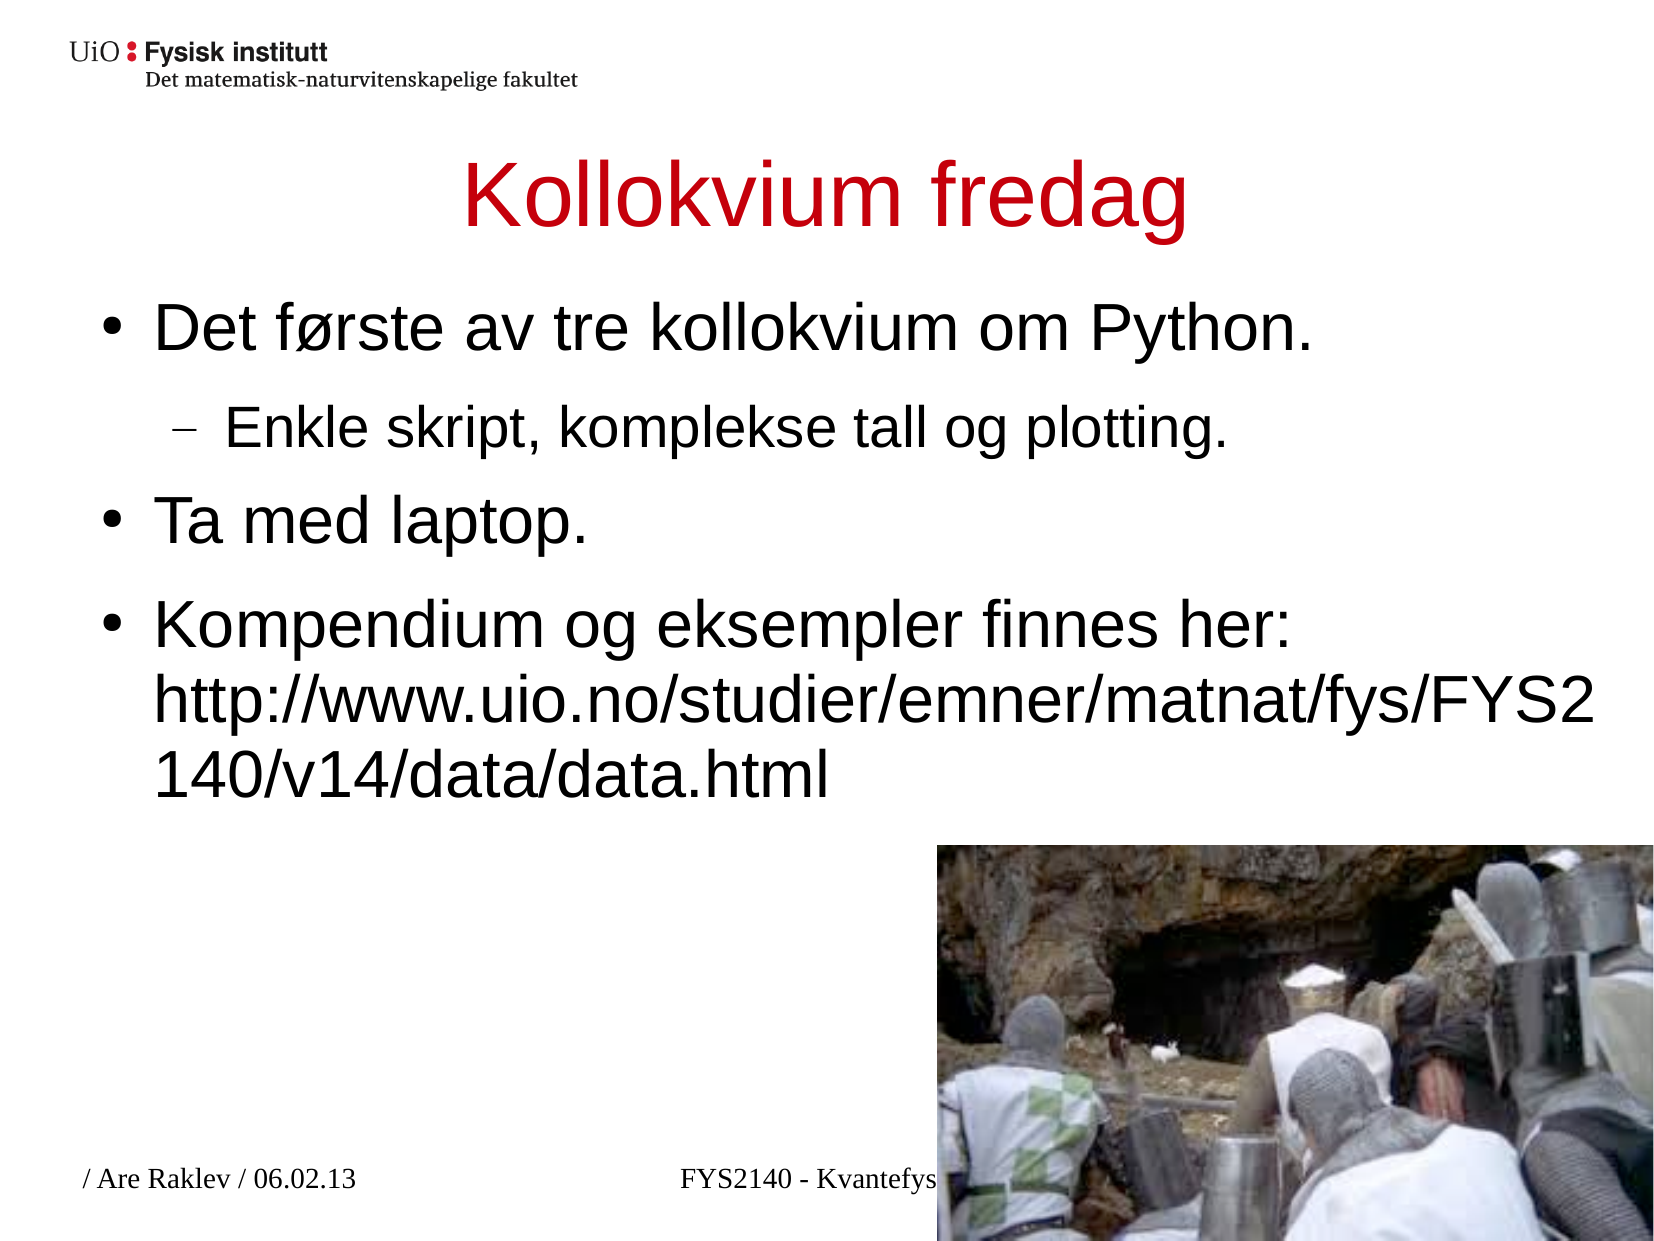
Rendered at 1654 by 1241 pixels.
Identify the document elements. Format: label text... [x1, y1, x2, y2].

picture [68, 37, 581, 93]
list Det første av tre kollokvium om Python. Enkle skript, komplekse tall og plotting. Ta med laptop. Kompendium og eksempler finnes her: http://www.uio.no/studier/emner/matnat/fys/FYS2140/v14/data/data.html [82, 290, 1613, 1094]
picture [937, 845, 1654, 1241]
title Kollokvium fredag [82, 90, 1571, 290]
